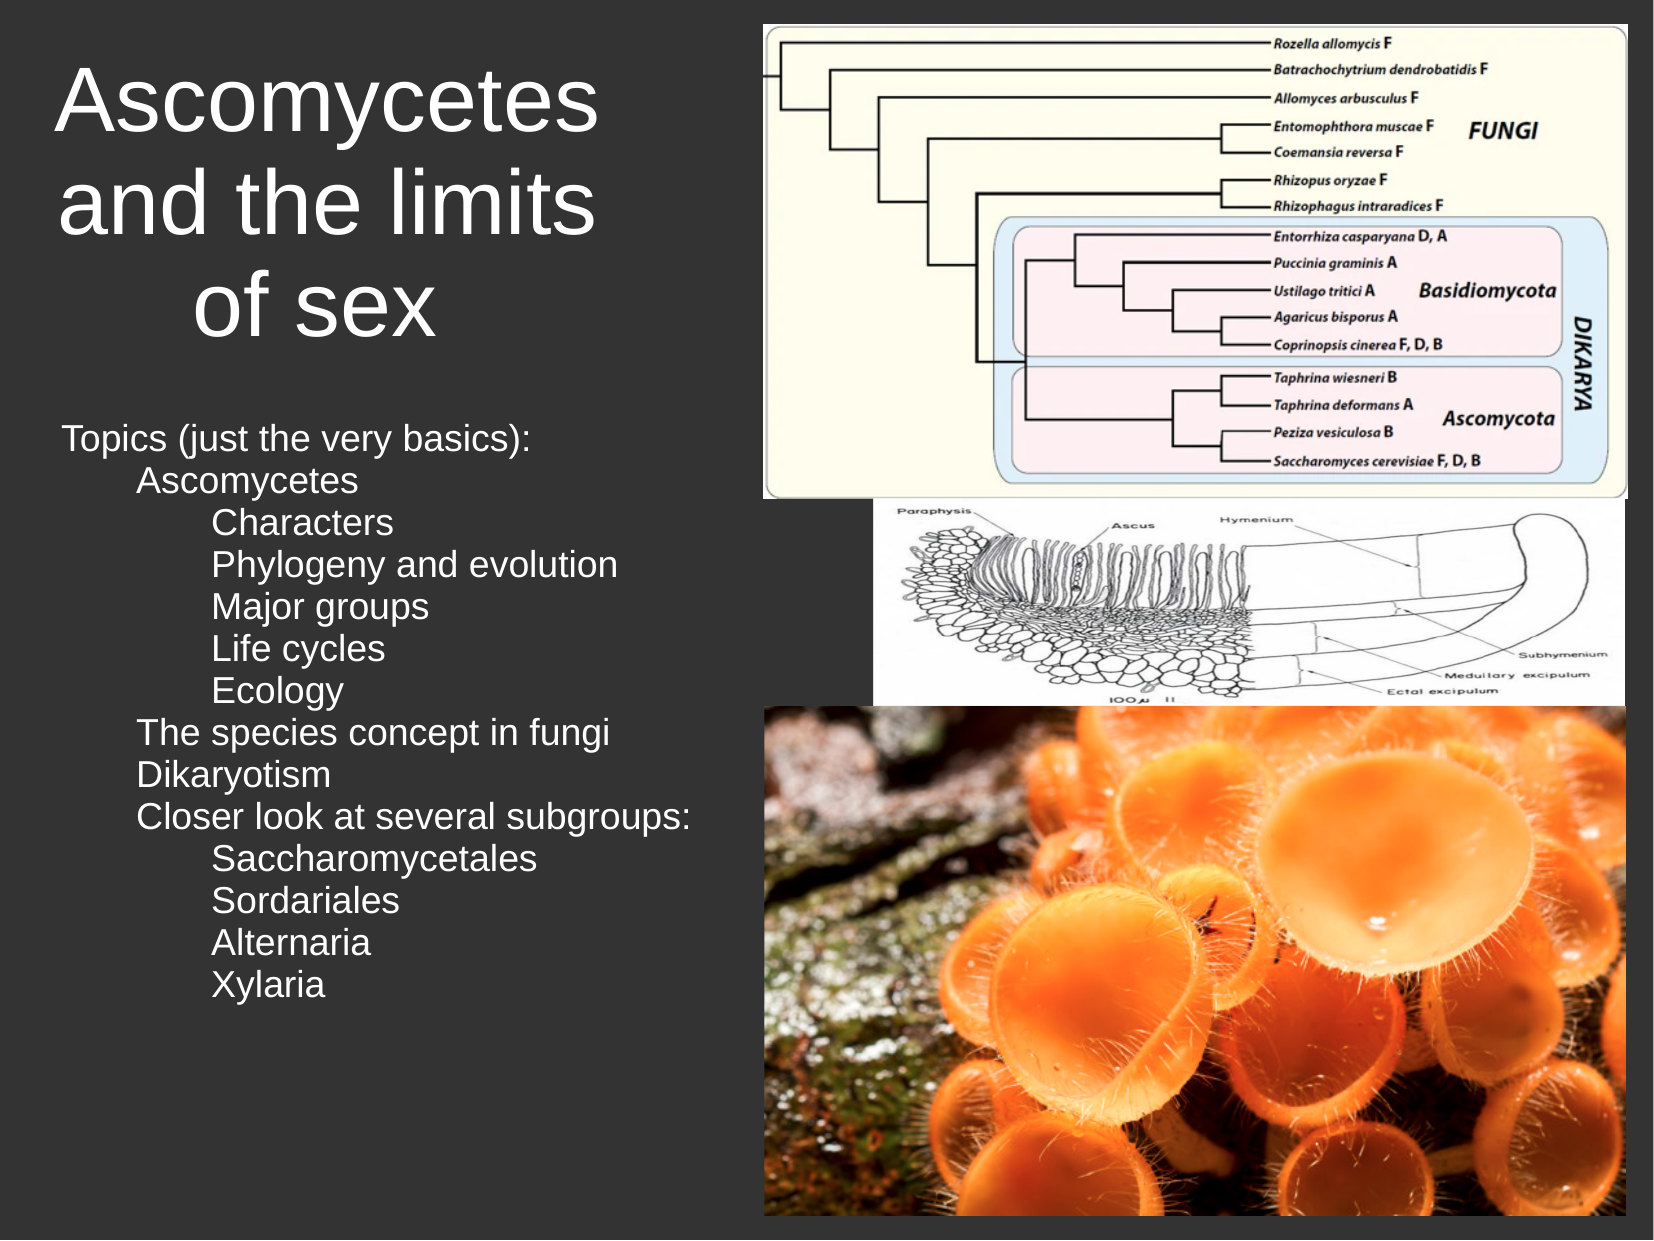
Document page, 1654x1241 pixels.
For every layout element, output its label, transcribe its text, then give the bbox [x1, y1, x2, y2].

title Ascomycetes and the limits of sex [48, 48, 608, 357]
picture [763, 24, 1628, 1216]
text_box Topics (just the very basics): Ascomycetes Characters Phylogeny and evolution Major groups Life cycles Ecology The species concept in fungi Dikaryotism Closer look at several subgroups: Saccharomycetales Sordariales Alternaria Xylaria [46, 410, 759, 1013]
